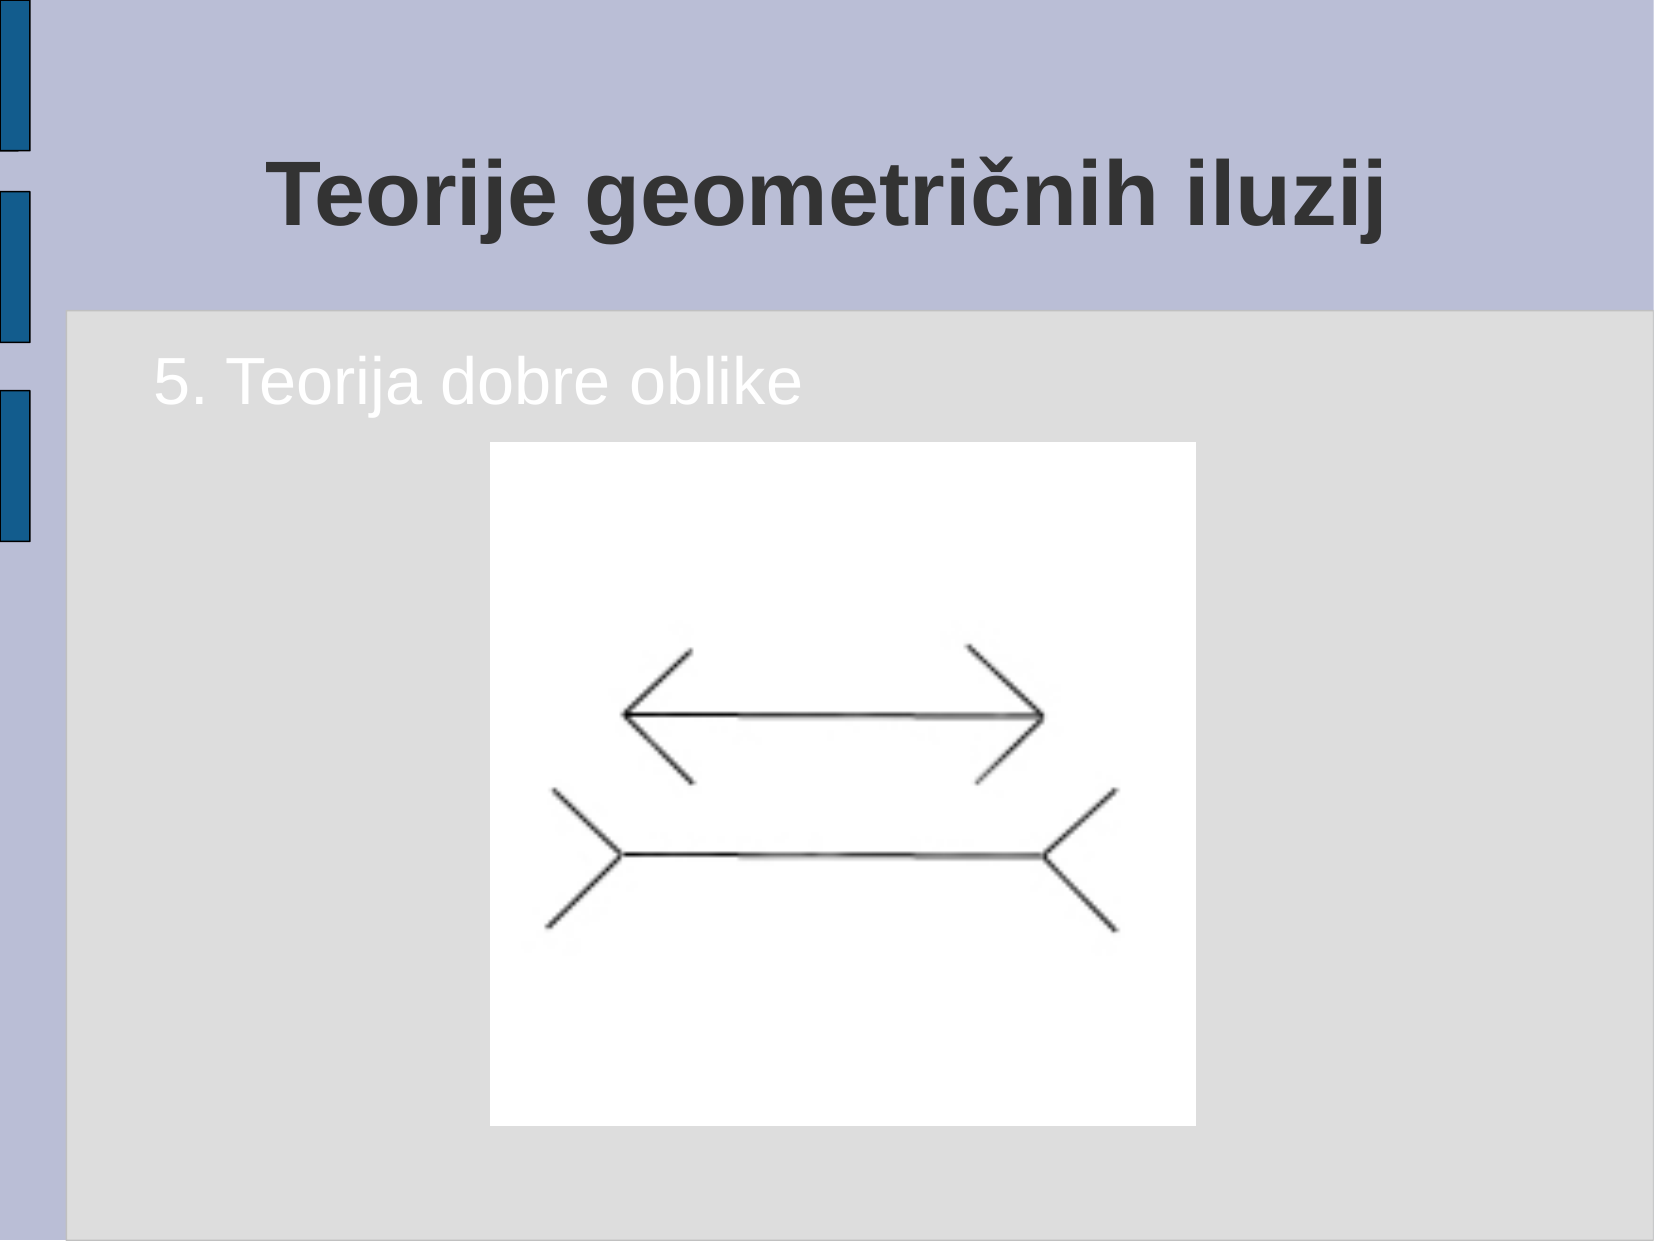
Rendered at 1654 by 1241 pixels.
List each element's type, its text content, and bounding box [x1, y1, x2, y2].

picture [490, 442, 1196, 1126]
list 5. Teorija dobre oblike [118, 344, 1535, 473]
title Teorije geometričnih iluzij [121, 91, 1534, 299]
